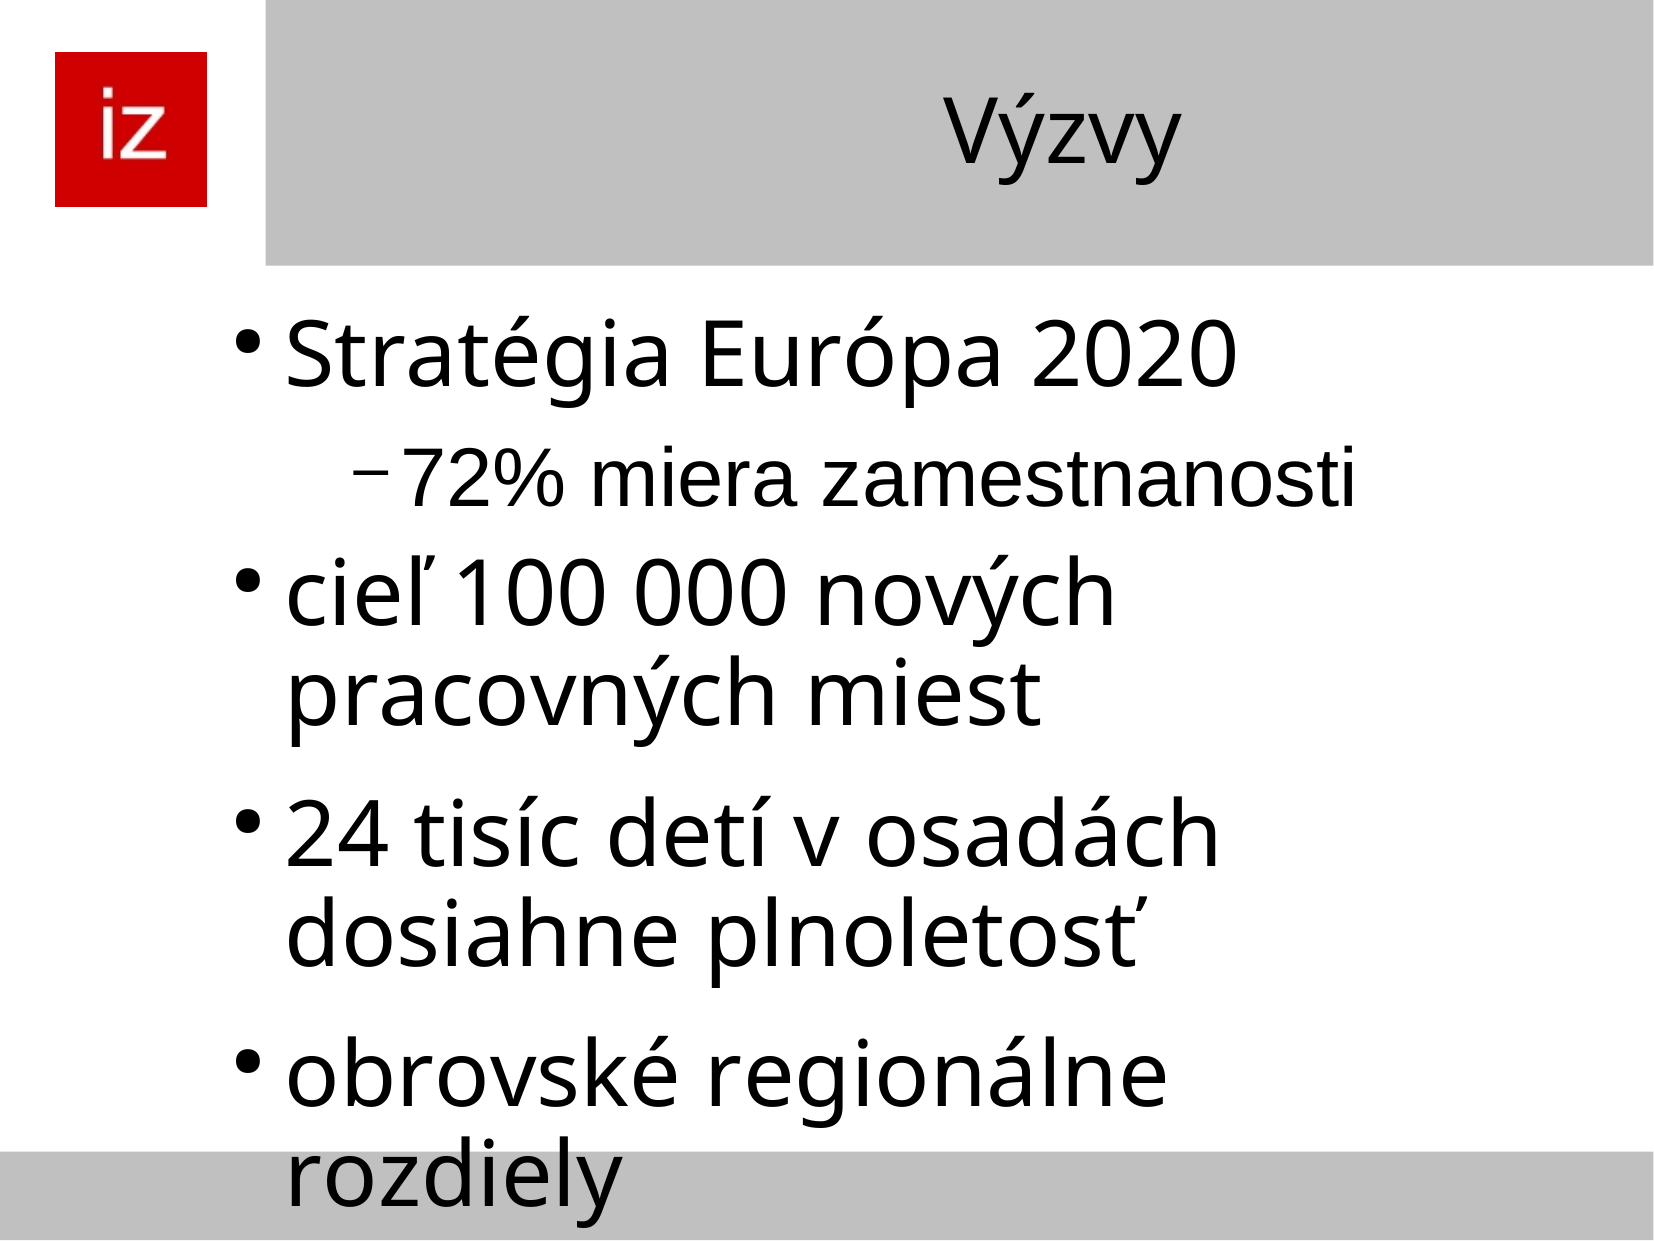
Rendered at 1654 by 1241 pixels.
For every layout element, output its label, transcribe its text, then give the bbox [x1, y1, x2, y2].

list Stratégia Európa 2020 72% miera zamestnanosti cieľ 100 000 nových pracovných miest 24 tisíc detí v osadách dosiahne plnoletosť obrovské regionálne rozdiely … [118, 306, 1530, 1152]
picture [55, 52, 207, 207]
title Výzvy [561, 29, 1565, 237]
